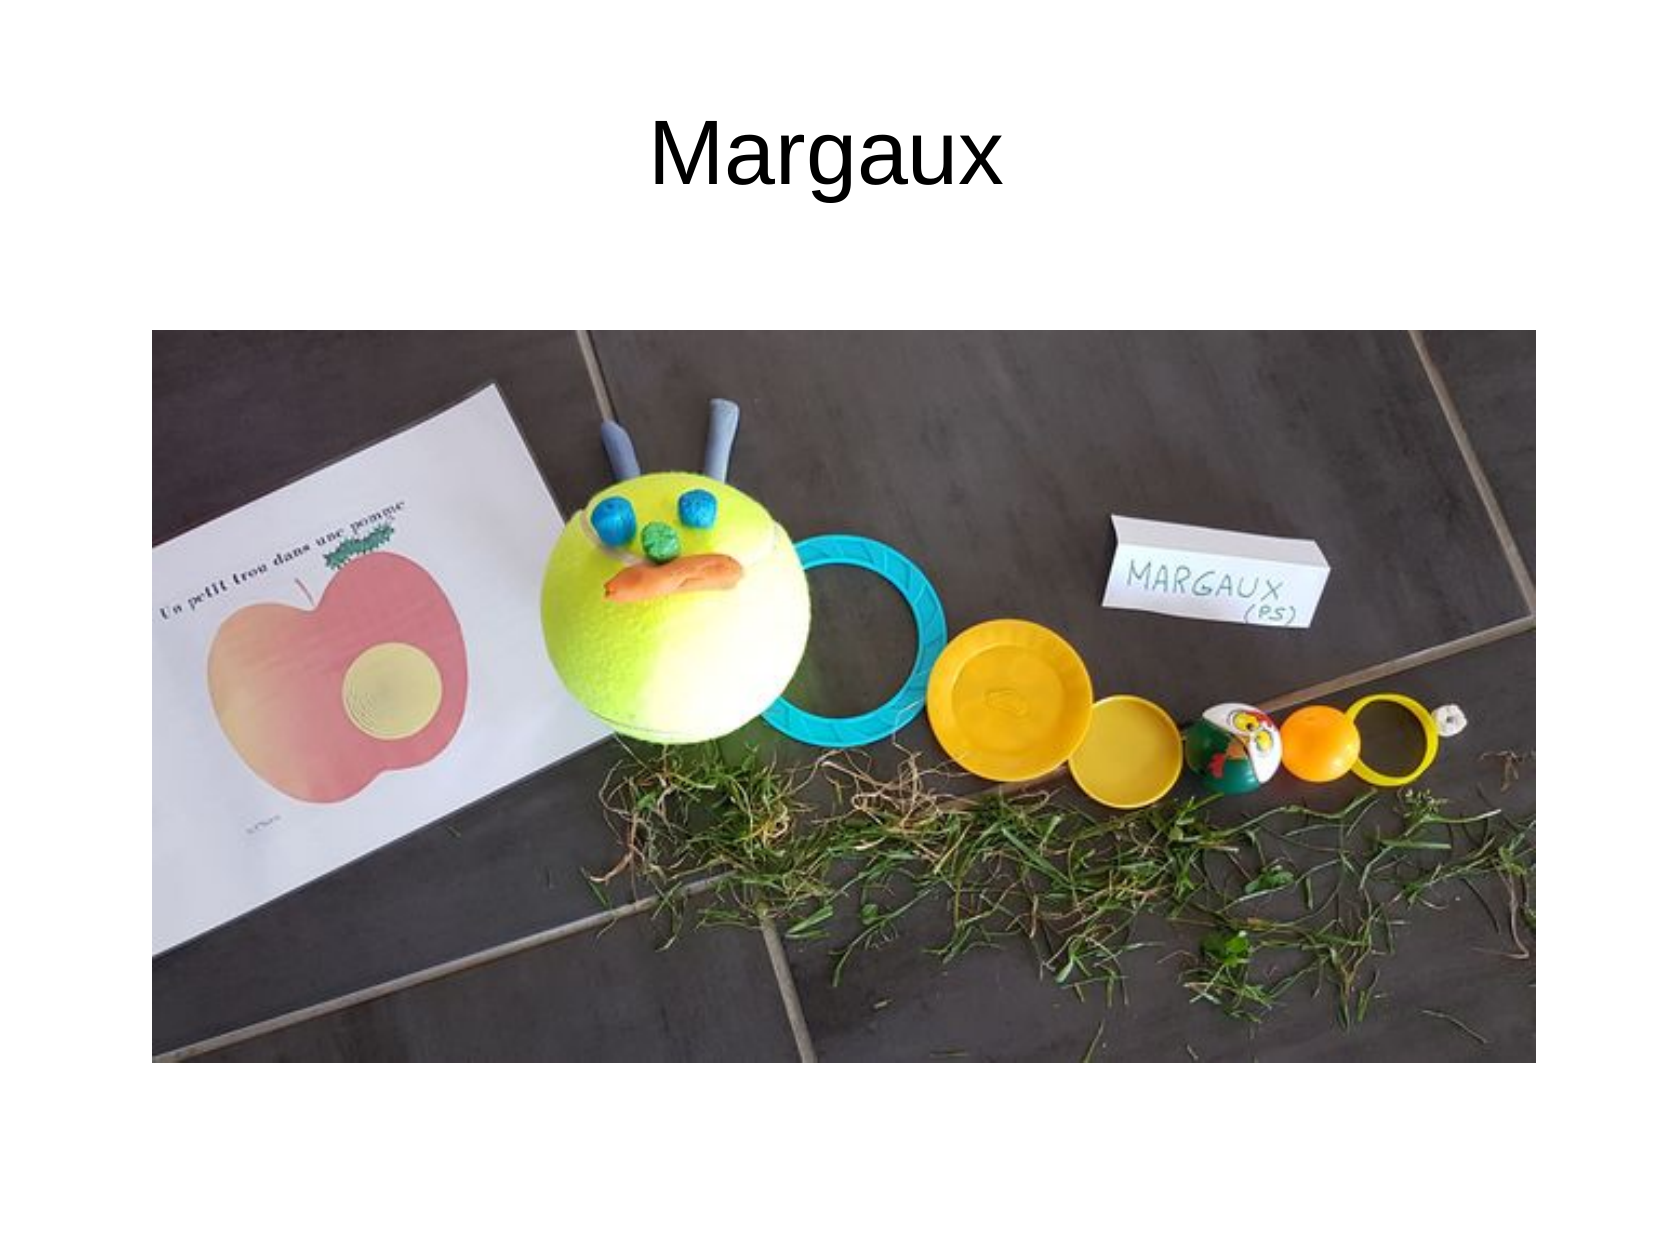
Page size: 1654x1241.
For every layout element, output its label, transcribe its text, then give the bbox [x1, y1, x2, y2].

title Margaux [82, 49, 1571, 257]
picture [152, 330, 1536, 1063]
